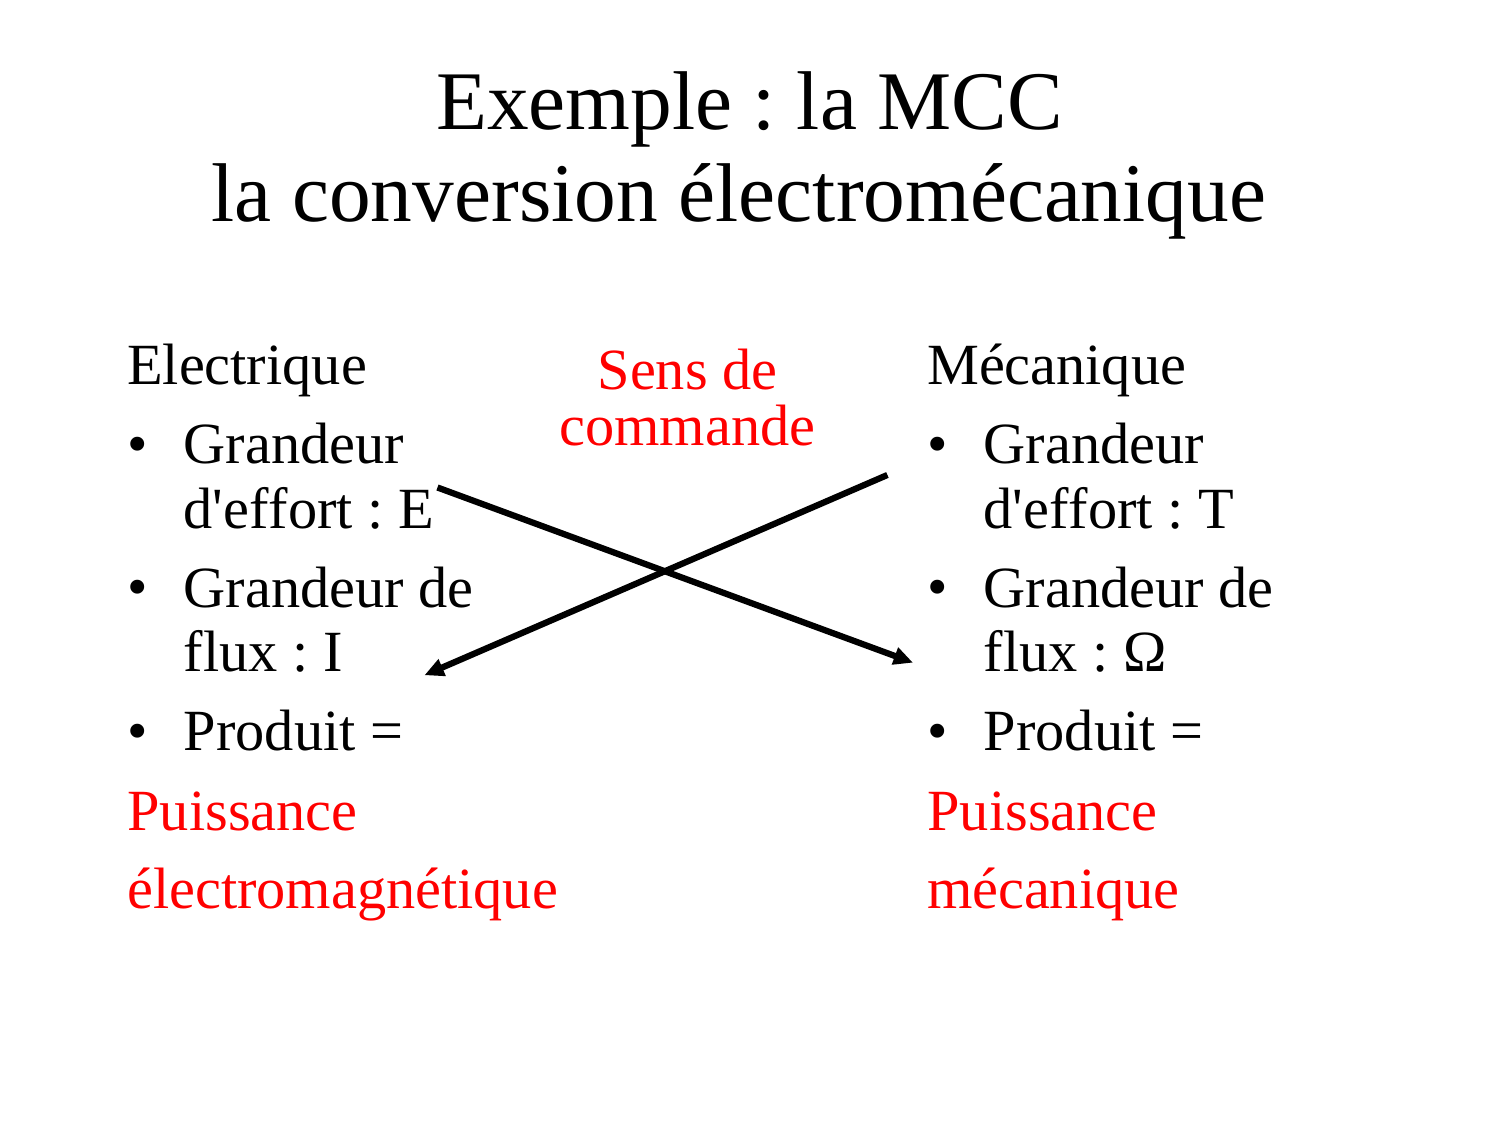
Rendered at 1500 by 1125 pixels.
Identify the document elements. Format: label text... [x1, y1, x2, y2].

title Exemple : la MCC la conversion électromécanique [112, 36, 1388, 337]
list Electrique Grandeur d'effort : E Grandeur de flux : I Produit = Puissance électromagnétique [112, 324, 588, 1058]
list Mécanique Grandeur d'effort : T Grandeur de flux : Ω Produit = Puissance mécanique [912, 324, 1388, 1125]
text_box Sens de commande [462, 337, 913, 465]
